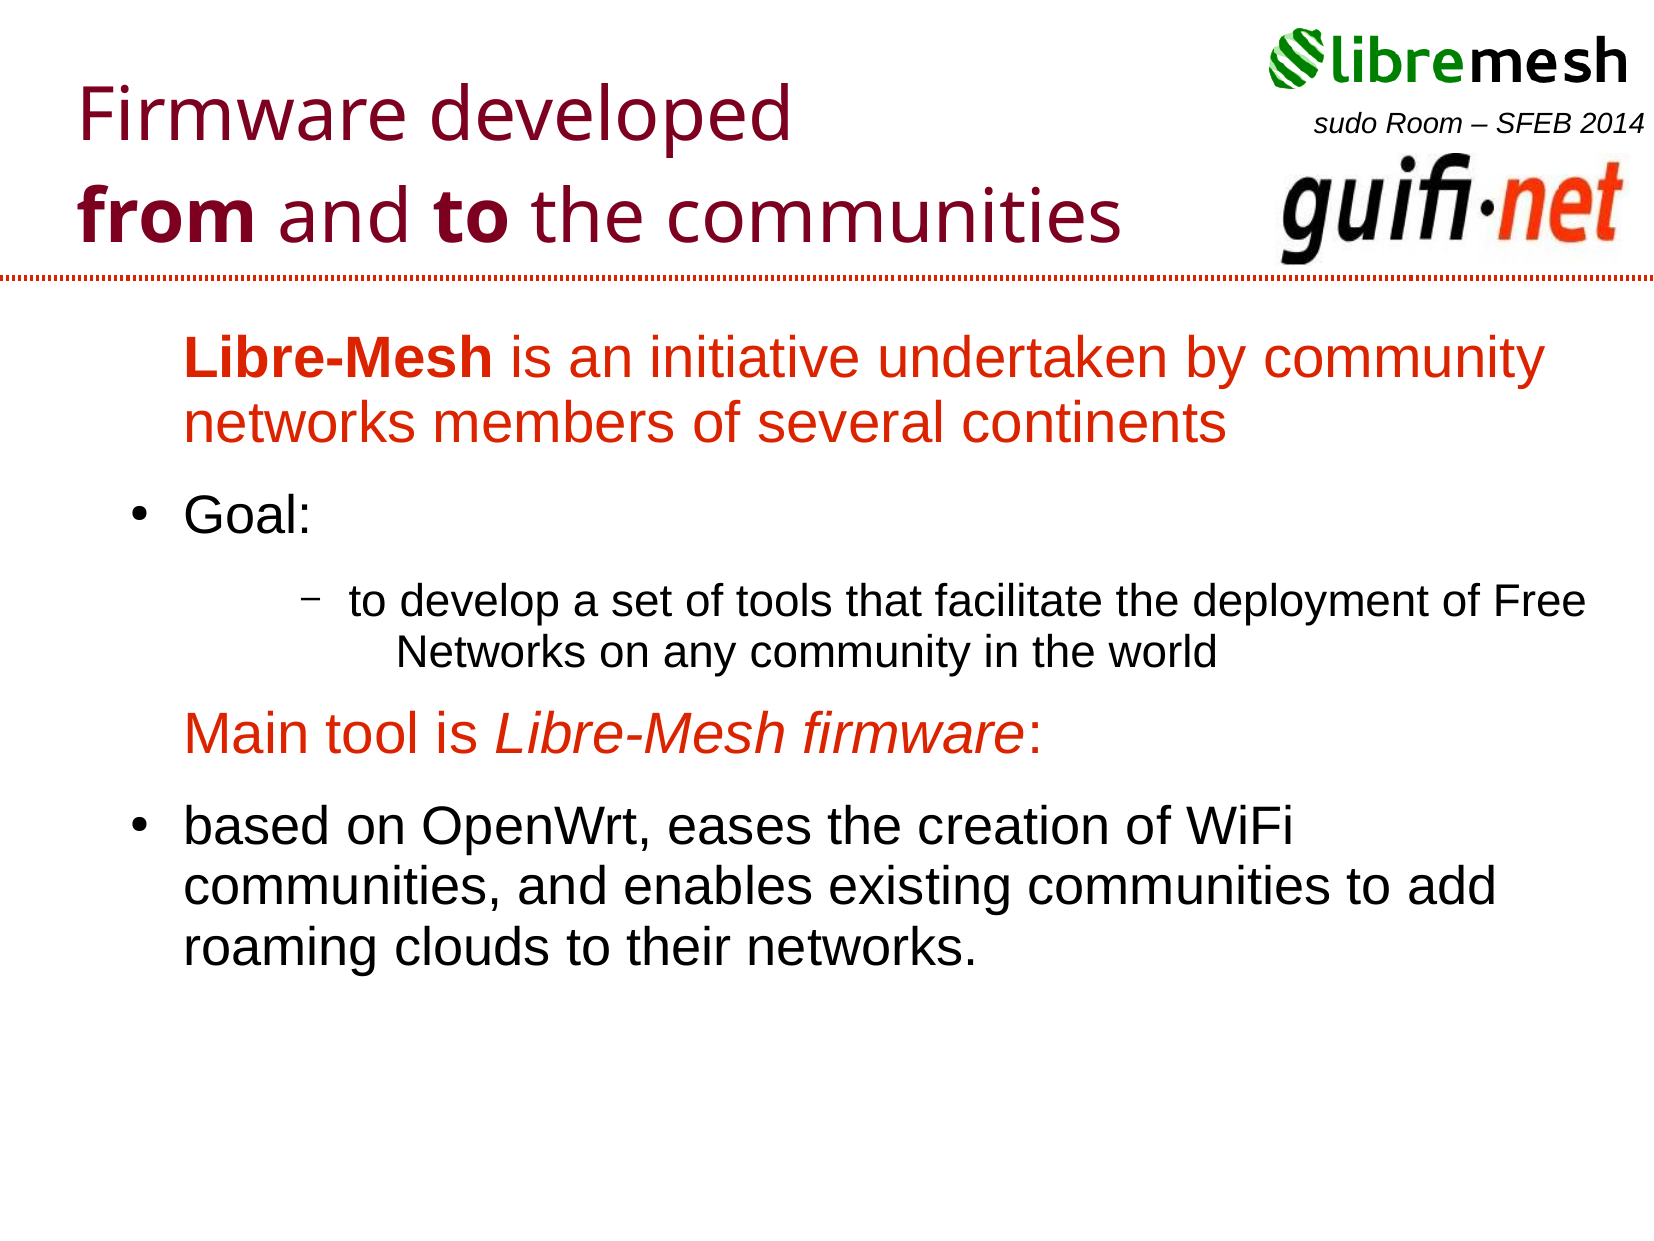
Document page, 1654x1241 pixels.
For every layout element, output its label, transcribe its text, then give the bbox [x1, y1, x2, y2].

text_box sudo Room – SFEB 2014 [1299, 100, 1654, 148]
title Firmware developed from and to the communities [76, 59, 1211, 267]
list Libre-Mesh is an initiative undertaken by community networks members of several continents Goal: to develop a set of tools that facilitate the deployment of Free Networks on any community in the world Main tool is Libre-Mesh firmware: based on OpenWrt, eases the creation of WiFi communities, and enables existing communities to add roaming clouds to their networks. [112, 324, 1601, 1129]
picture [1275, 153, 1630, 266]
picture [1269, 28, 1626, 89]
